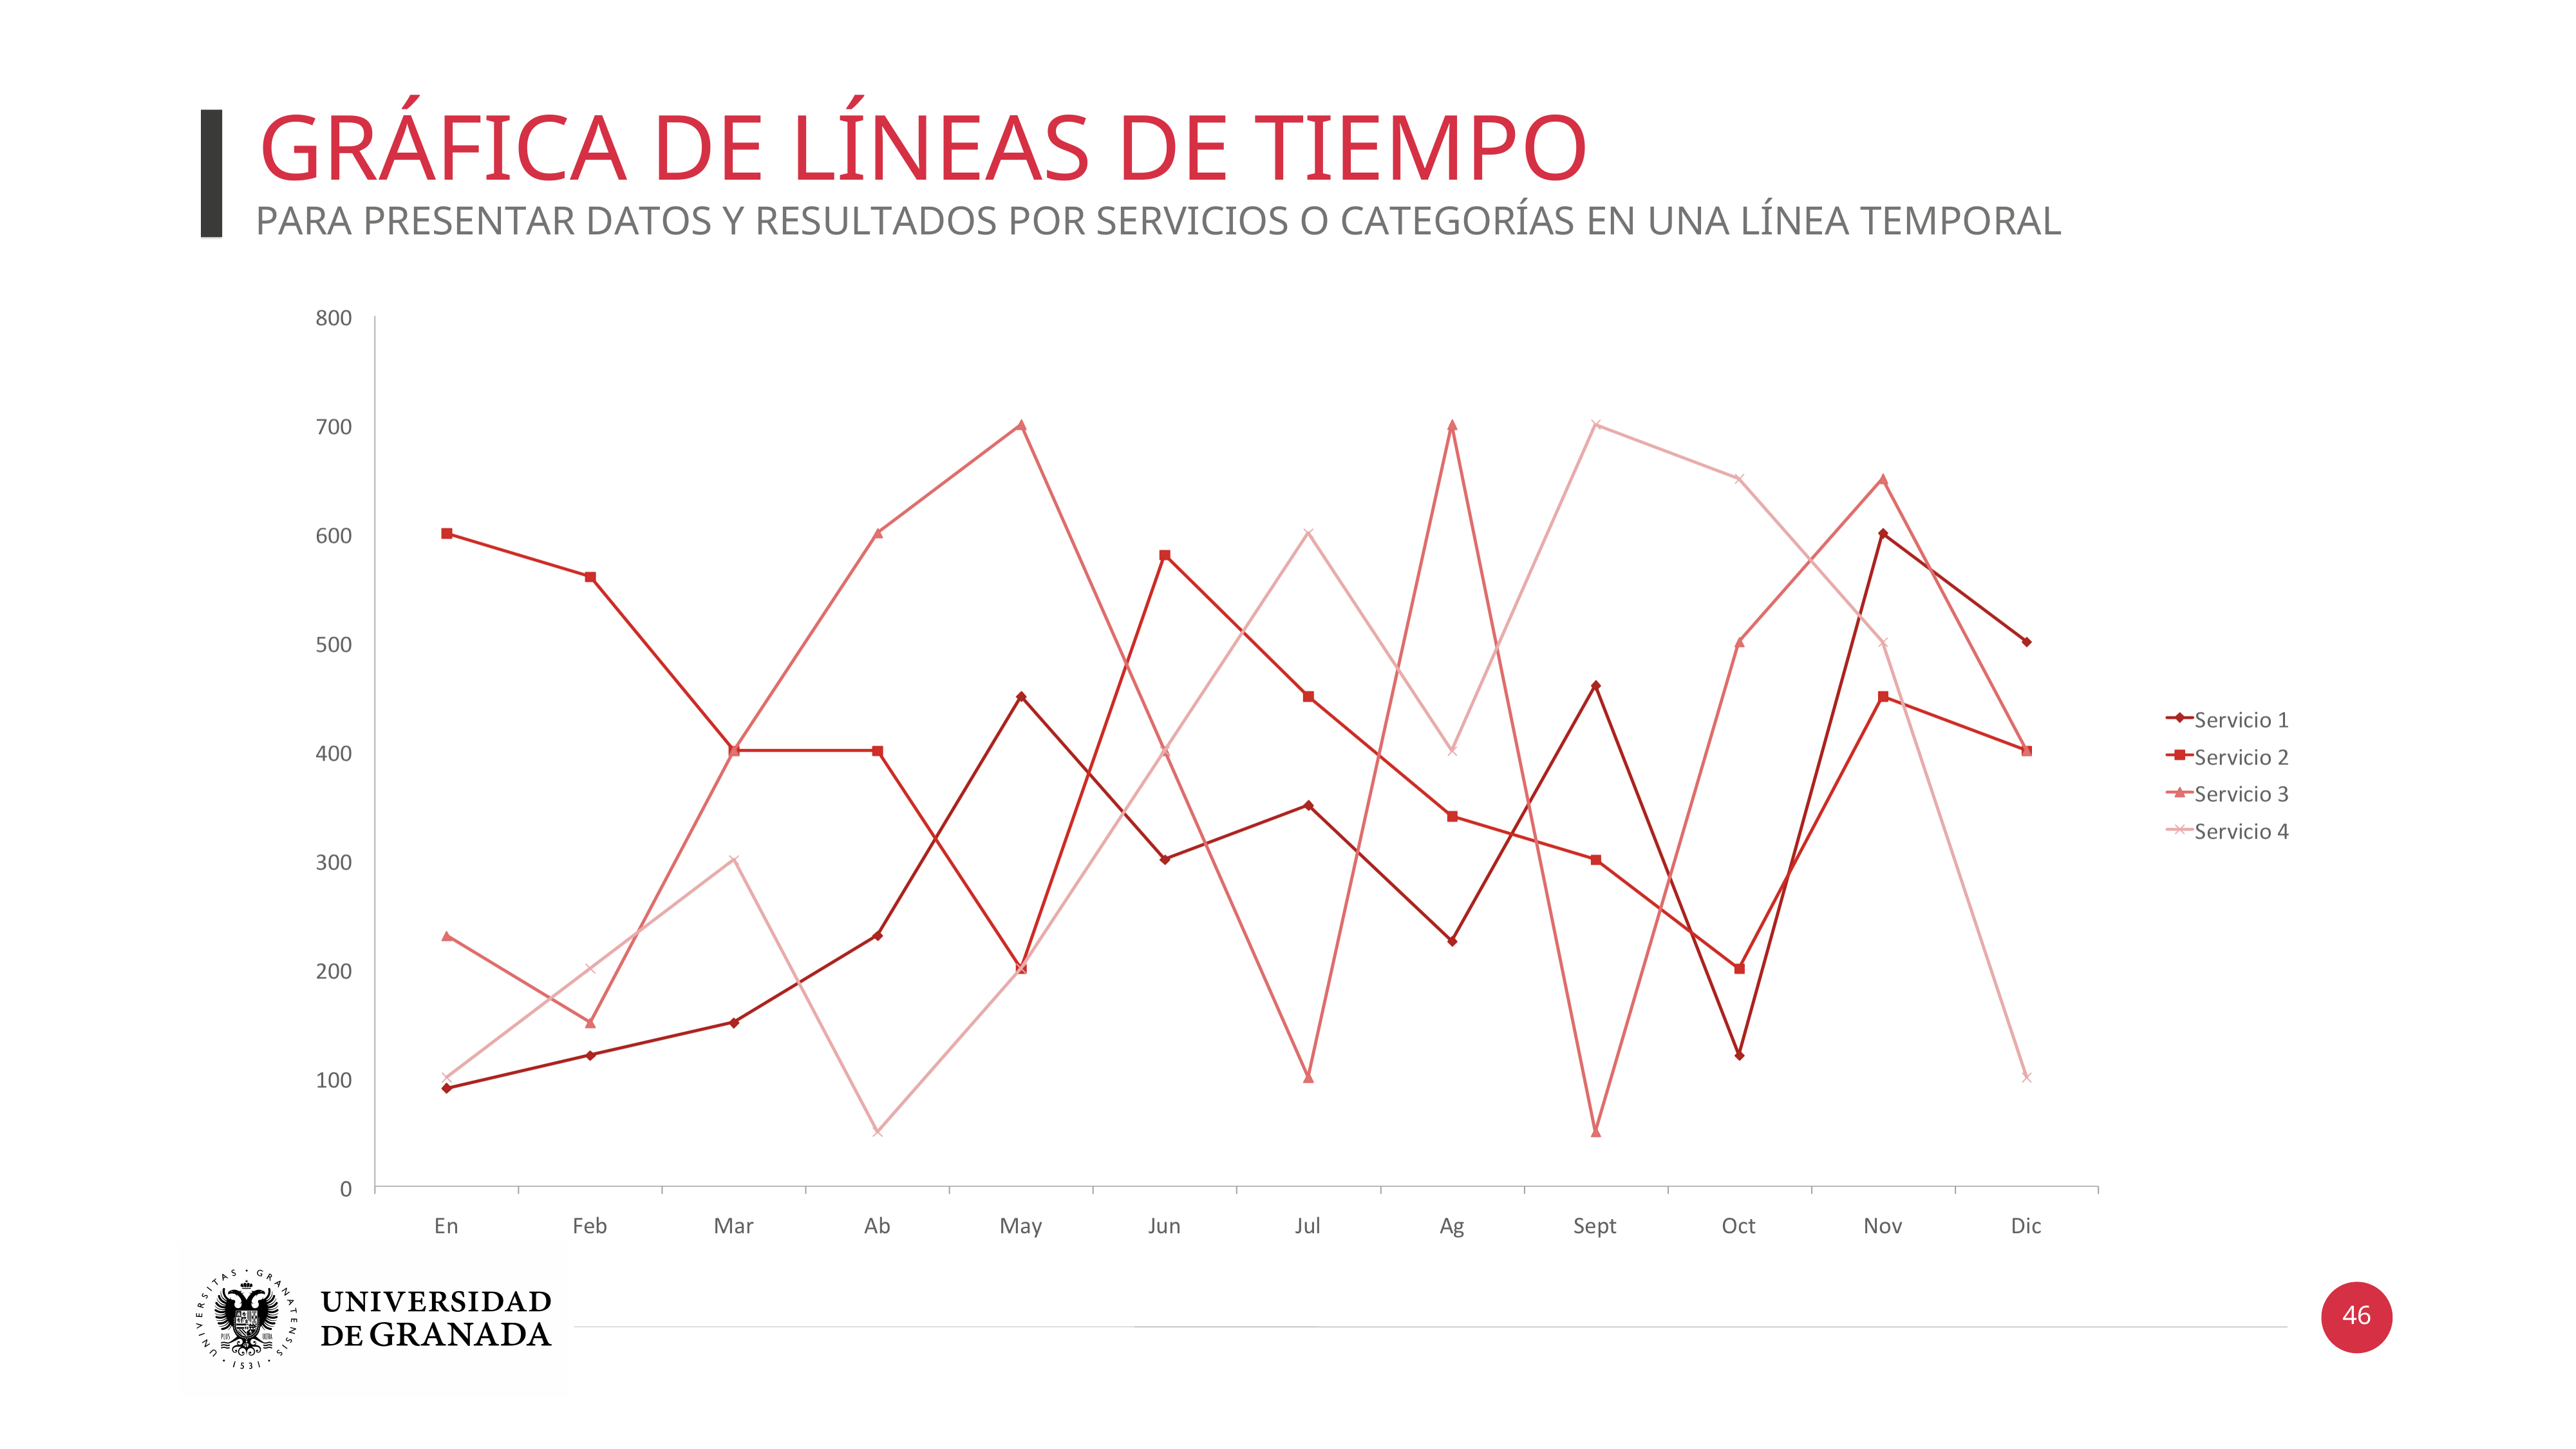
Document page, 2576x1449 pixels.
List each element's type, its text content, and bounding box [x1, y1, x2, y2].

text_box <número> [2308, 1278, 2407, 1356]
picture [0, 0, 2304, 1397]
text_box [201, 109, 223, 238]
text_box PARA PRESENTAR DATOS Y RESULTADOS POR SERVICIOS O CATEGORÍAS EN UNA LÍNEA TEMPORAL [245, 191, 2400, 294]
text_box GRÁFICA DE LÍNEAS DE TIEMPO [248, 85, 2402, 204]
